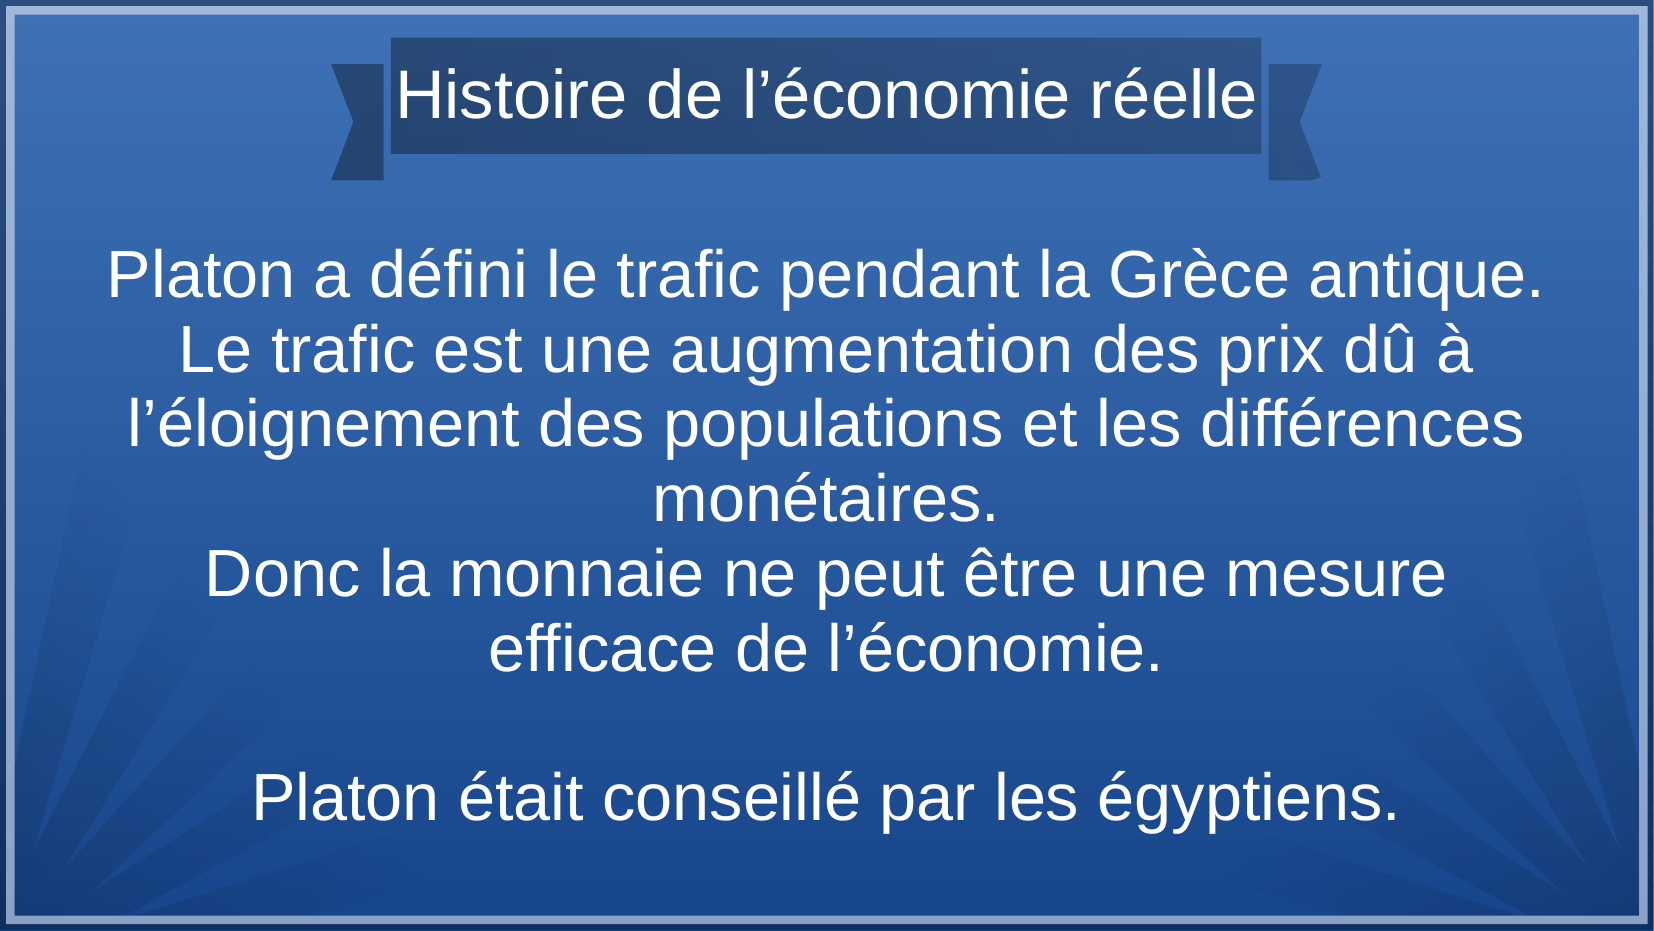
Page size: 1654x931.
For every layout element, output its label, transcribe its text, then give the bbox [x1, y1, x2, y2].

subtitle Platon a défini le trafic pendant la Grèce antique. Le trafic est une augmentation des prix dû à l’éloignement des populations et les différences monétaires. Donc la monnaie ne peut être une mesure efficace de l’économie. Platon était conseillé par les égyptiens. [82, 224, 1571, 848]
title Histoire de l’économie réelle [389, 35, 1264, 154]
